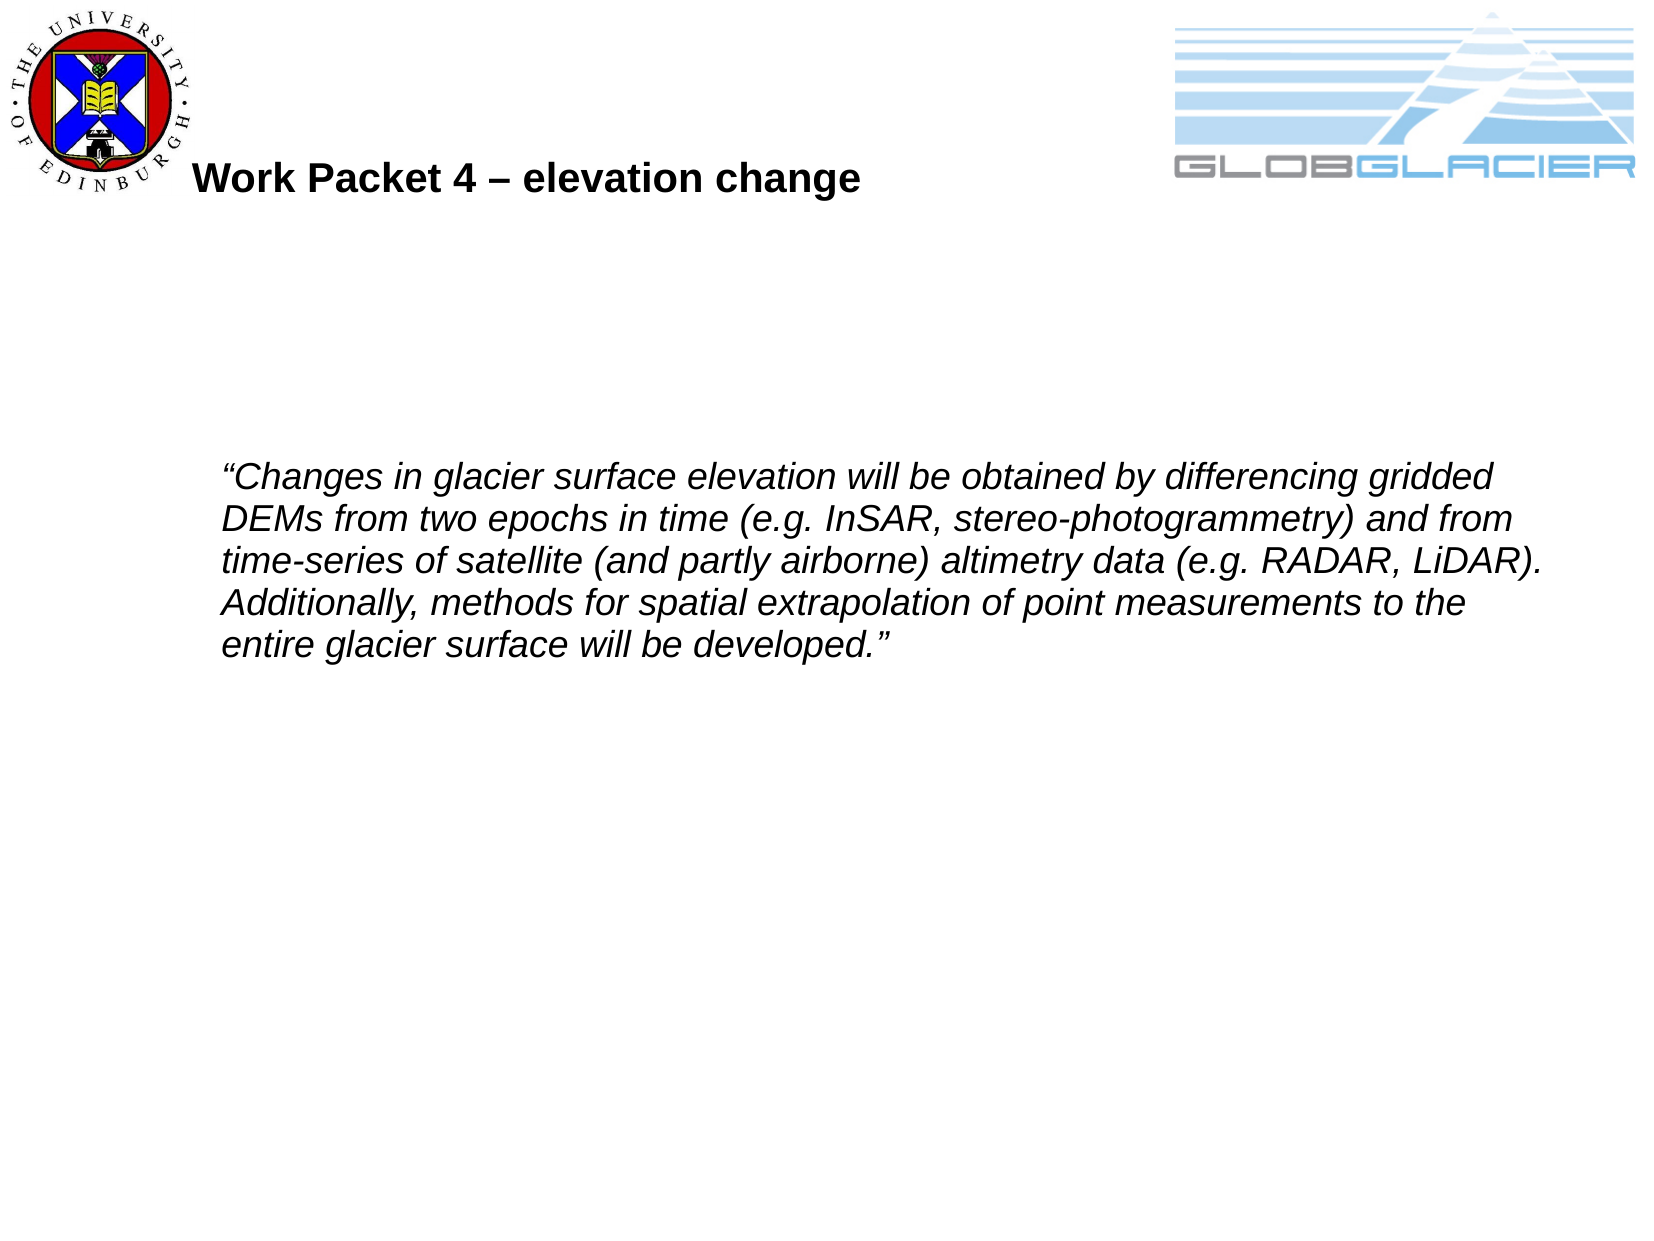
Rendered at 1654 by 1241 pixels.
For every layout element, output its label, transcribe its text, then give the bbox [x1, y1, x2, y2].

picture [6, 5, 195, 197]
text_box “Changes in glacier surface elevation will be obtained by differencing gridded DEMs from two epochs in time (e.g. InSAR, stereo-photogrammetry) and from time-series of satellite (and partly airborne) altimetry data (e.g. RADAR, LiDAR). Additionally, methods for spatial extrapolation of point measurements to the entire glacier surface will be developed.” [206, 447, 1654, 796]
text_box Work Packet 4 – elevation change [177, 147, 876, 226]
picture [1139, 0, 1654, 188]
